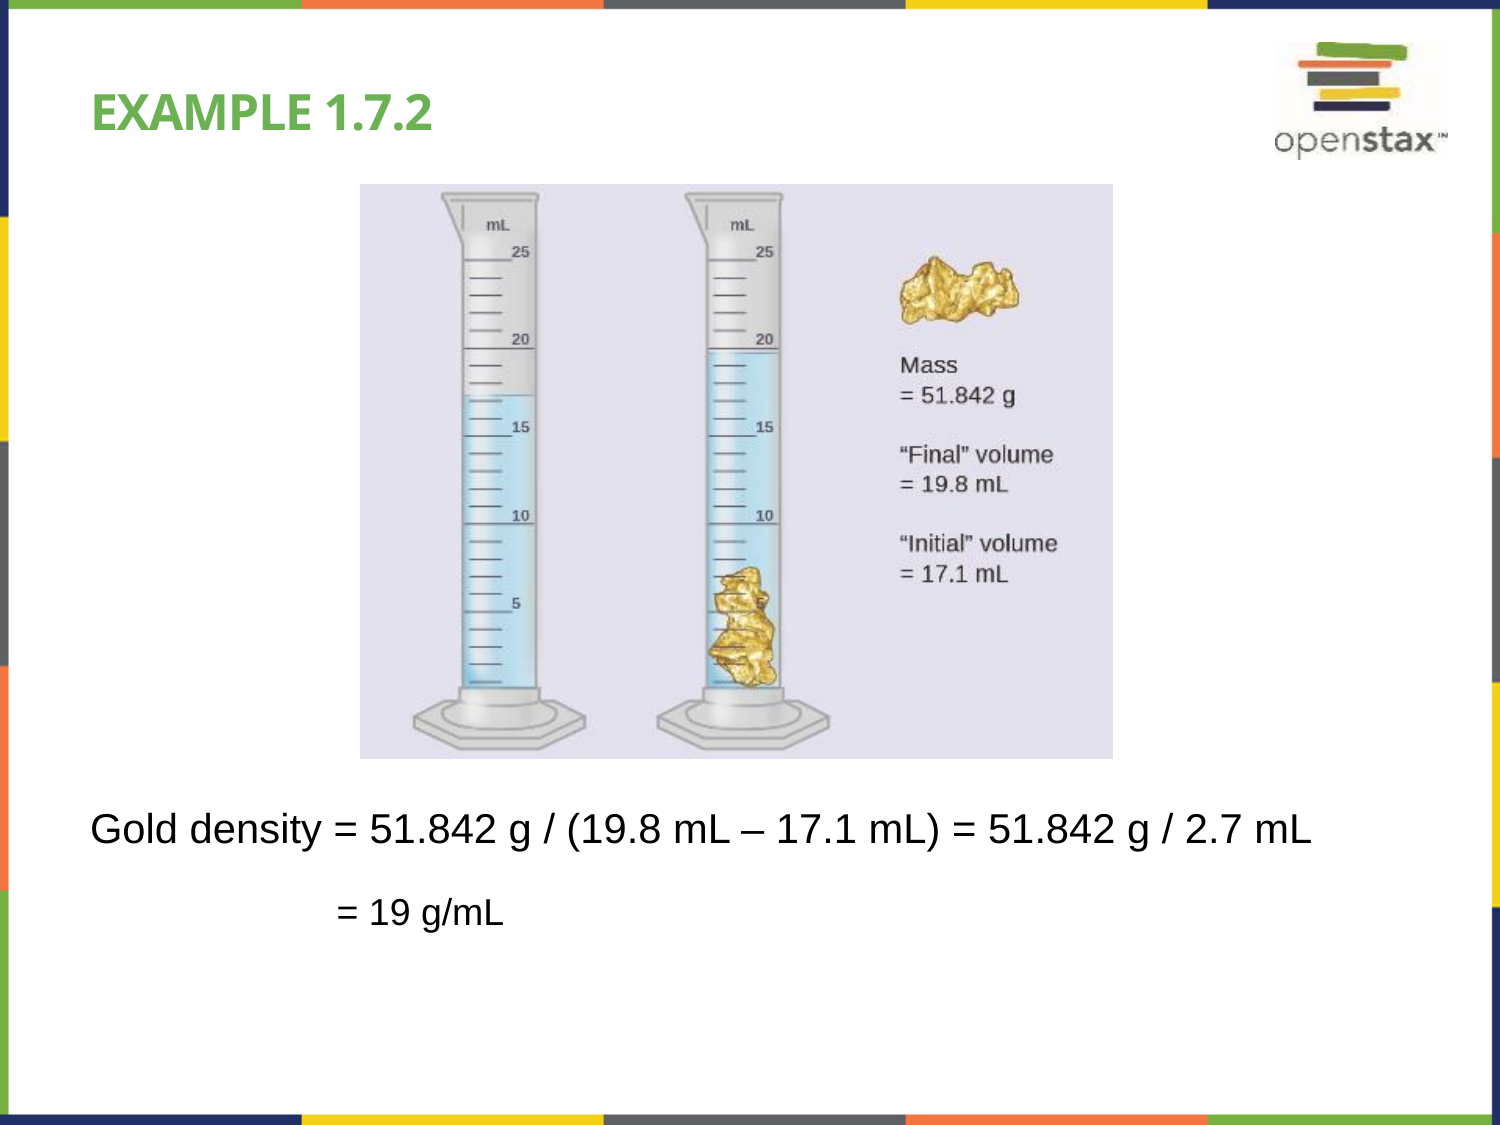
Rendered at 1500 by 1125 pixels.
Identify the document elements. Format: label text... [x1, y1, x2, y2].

picture [0, 0, 1500, 1125]
title Example 1.7.2 [75, 39, 1398, 148]
list Gold density = 51.842 g / (19.8 mL – 17.1 mL) = 51.842 g / 2.7 mL = 19 g/mL [75, 794, 1398, 986]
